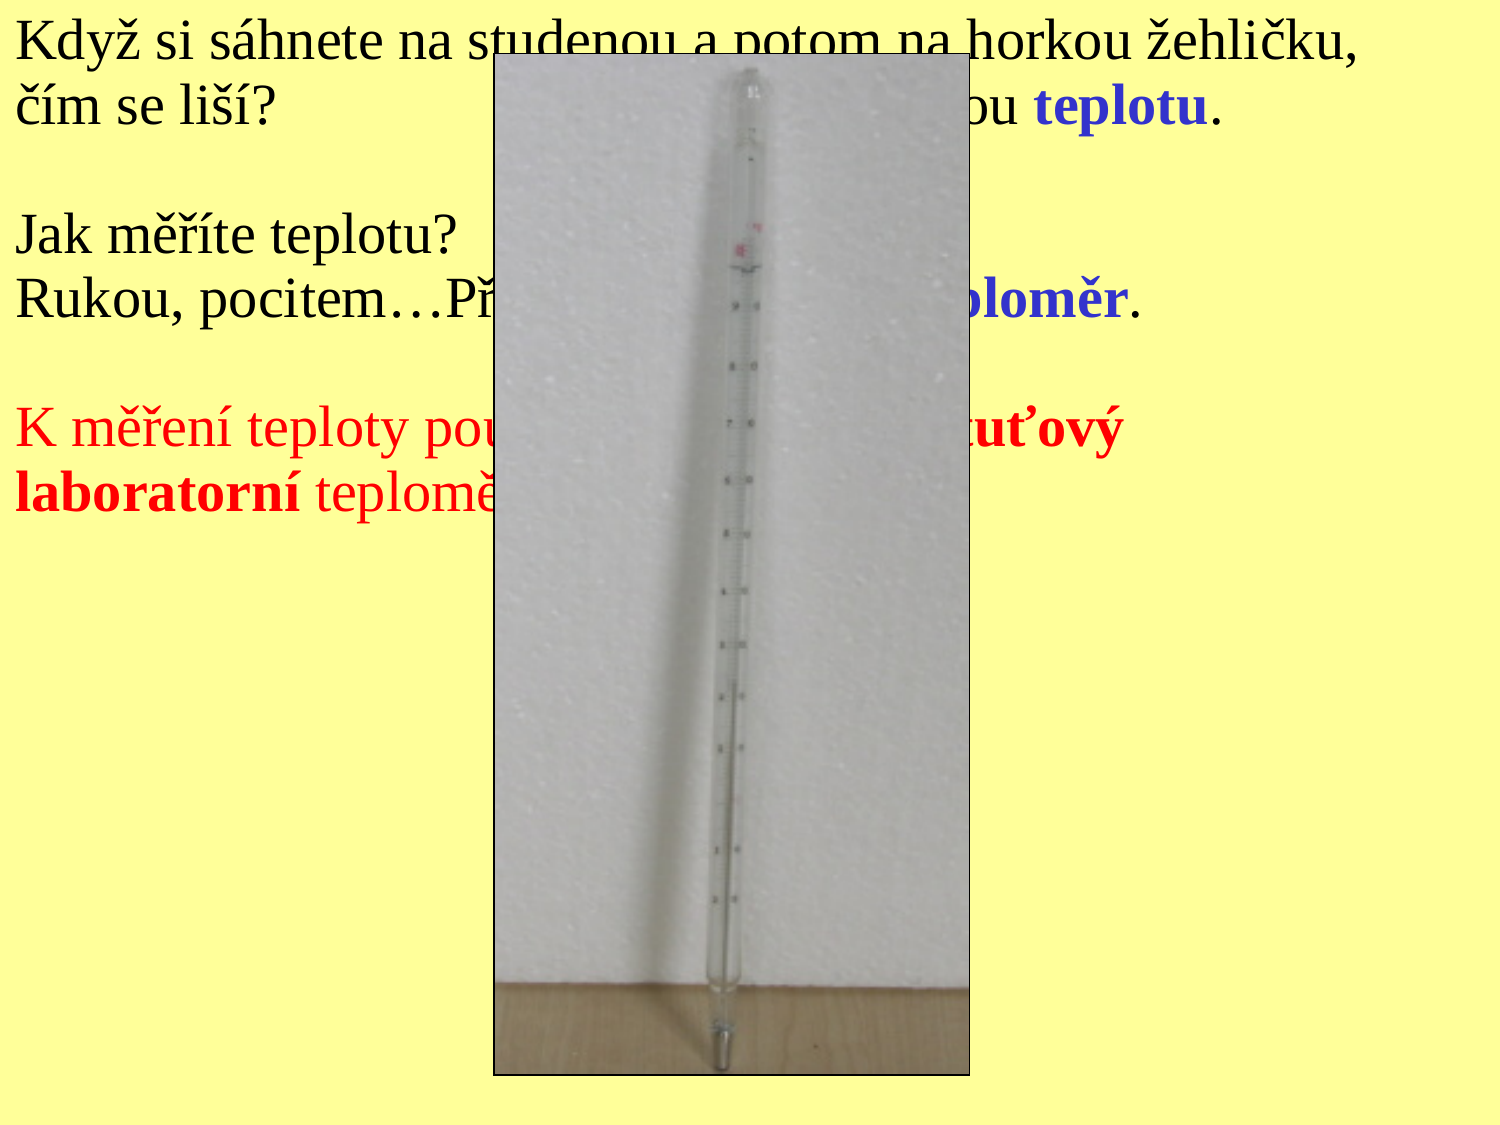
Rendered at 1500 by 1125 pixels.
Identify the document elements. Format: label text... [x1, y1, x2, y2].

text_box Když si sáhnete na studenou a potom na horkou žehličku, čím se liší? Má různou teplotu. Jak měříte teplotu? Rukou, pocitem…Přesně ji však měří teploměr. K měření teploty používáme nejčastěji rtuťový laboratorní teploměr. [0, 0, 1415, 661]
picture [494, 54, 969, 1074]
